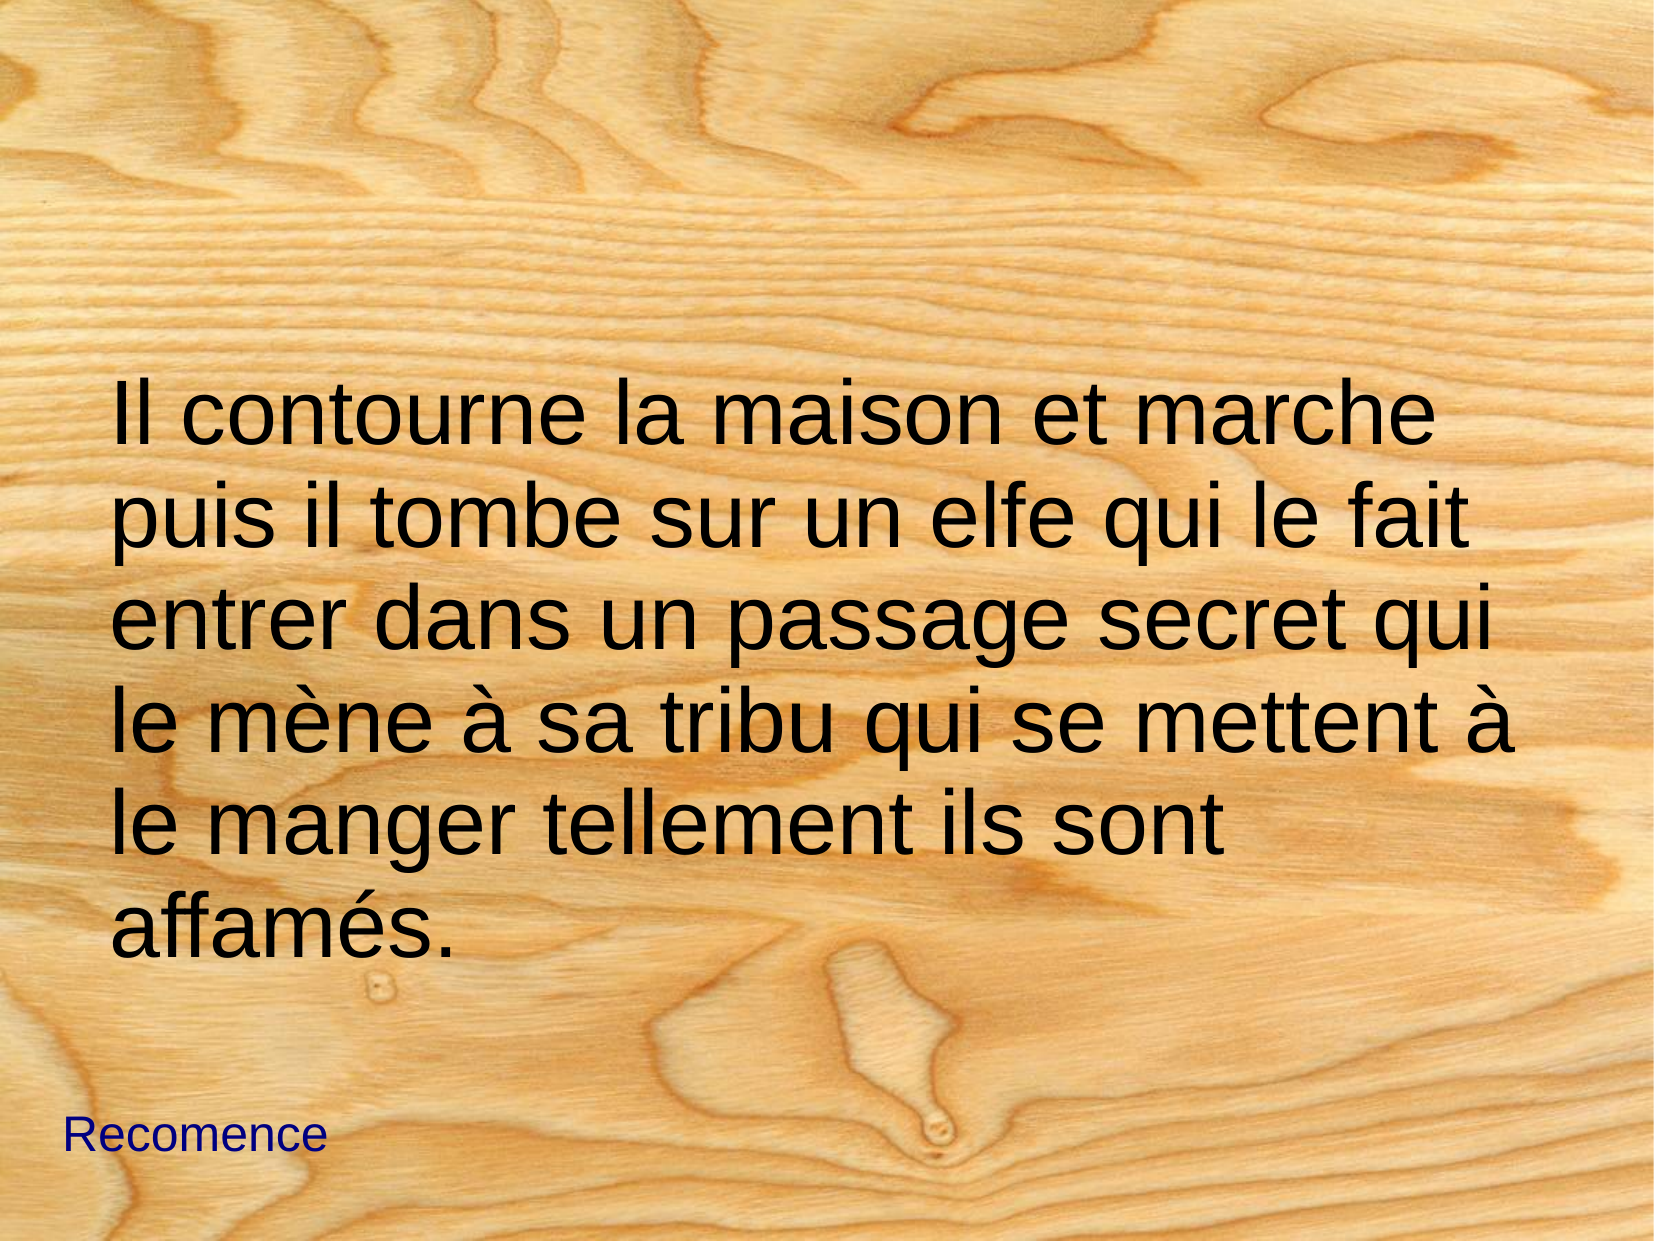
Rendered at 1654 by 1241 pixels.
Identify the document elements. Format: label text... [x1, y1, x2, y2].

text_box Il contourne la maison et marche puis il tombe sur un elfe qui le fait entrer dans un passage secret qui le mène à sa tribu qui se mettent à le manger tellement ils sont affamés. [94, 354, 1583, 983]
picture [0, 0, 1654, 1241]
text_box Recomence [47, 1098, 473, 1170]
